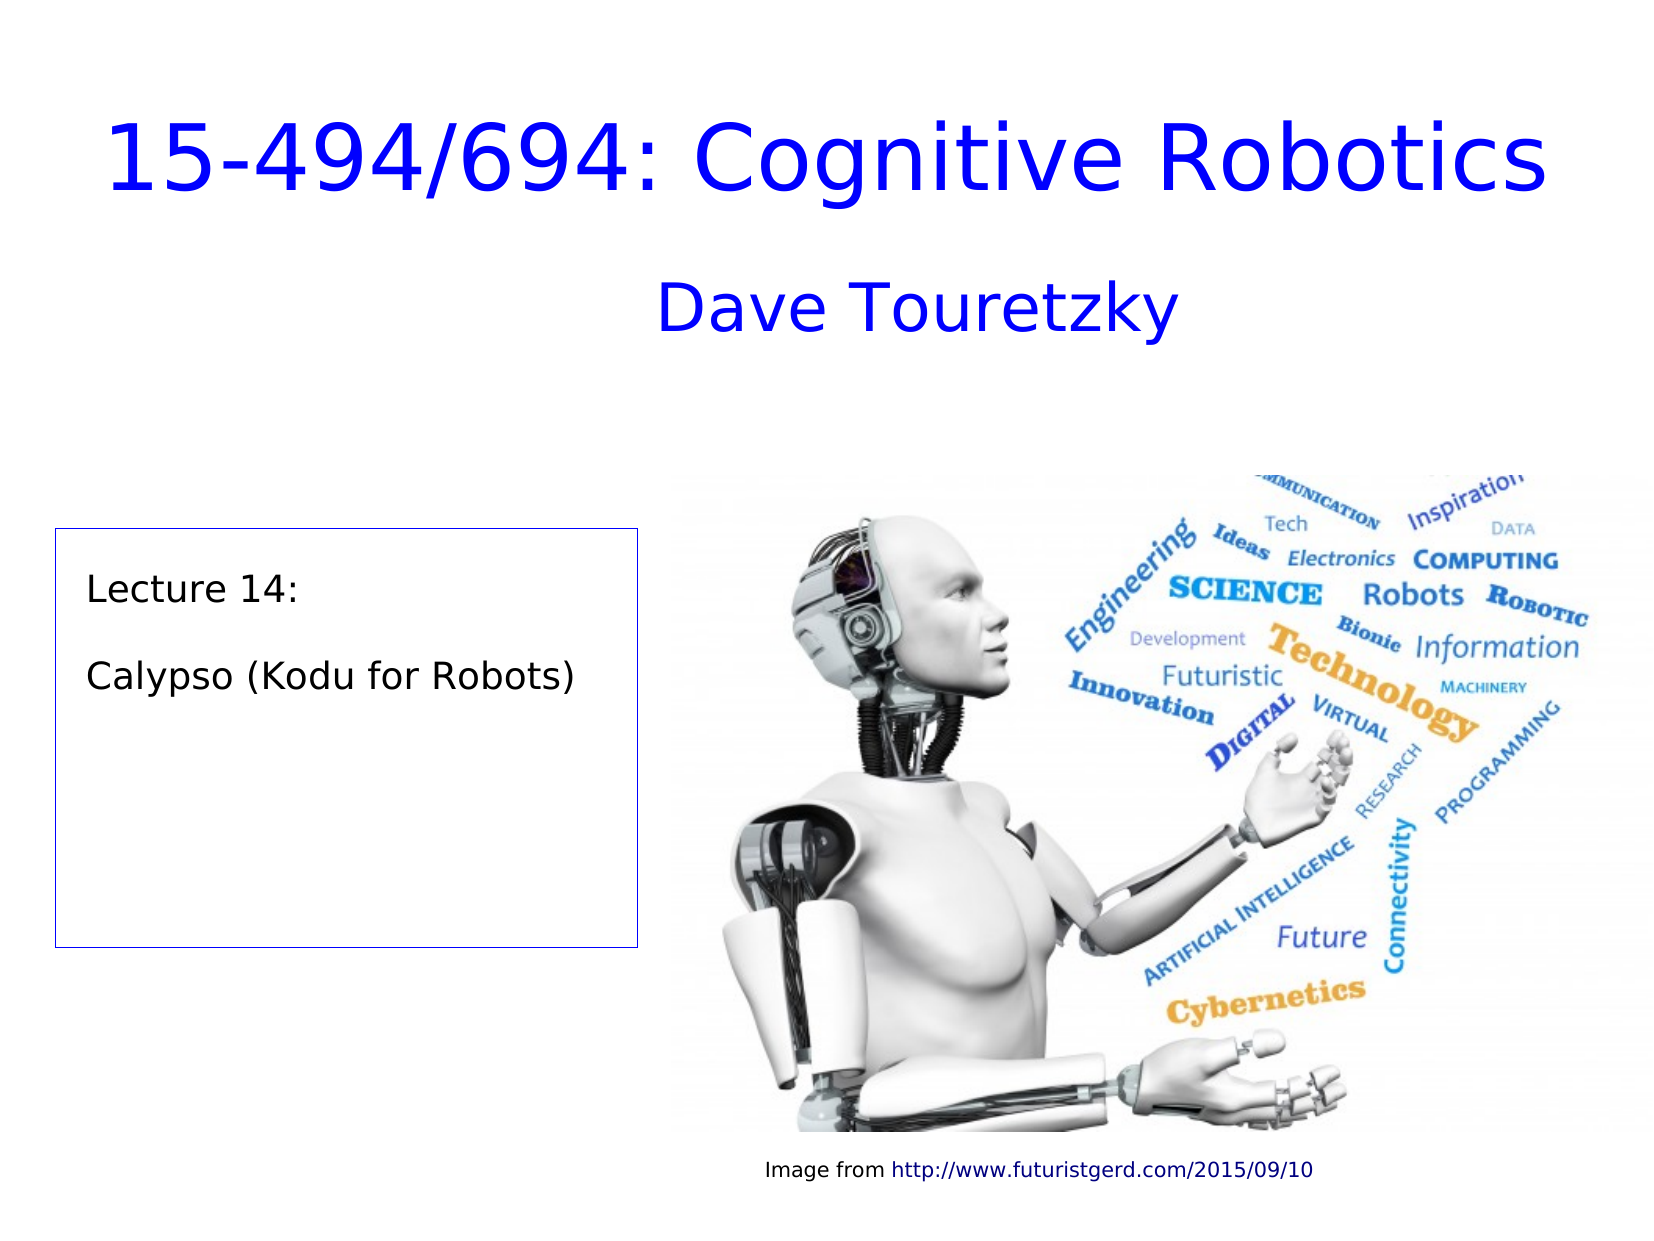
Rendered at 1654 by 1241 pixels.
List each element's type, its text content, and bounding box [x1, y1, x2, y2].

title 15-494/694: Cognitive Robotics [82, 105, 1571, 320]
picture [671, 475, 1654, 1132]
text_box Image from http://www.futuristgerd.com/2015/09/10 [750, 1150, 1576, 1190]
text_box Dave Touretzky [525, 262, 1313, 356]
text_box Lecture 14: Calypso (Kodu for Robots) [71, 560, 601, 875]
